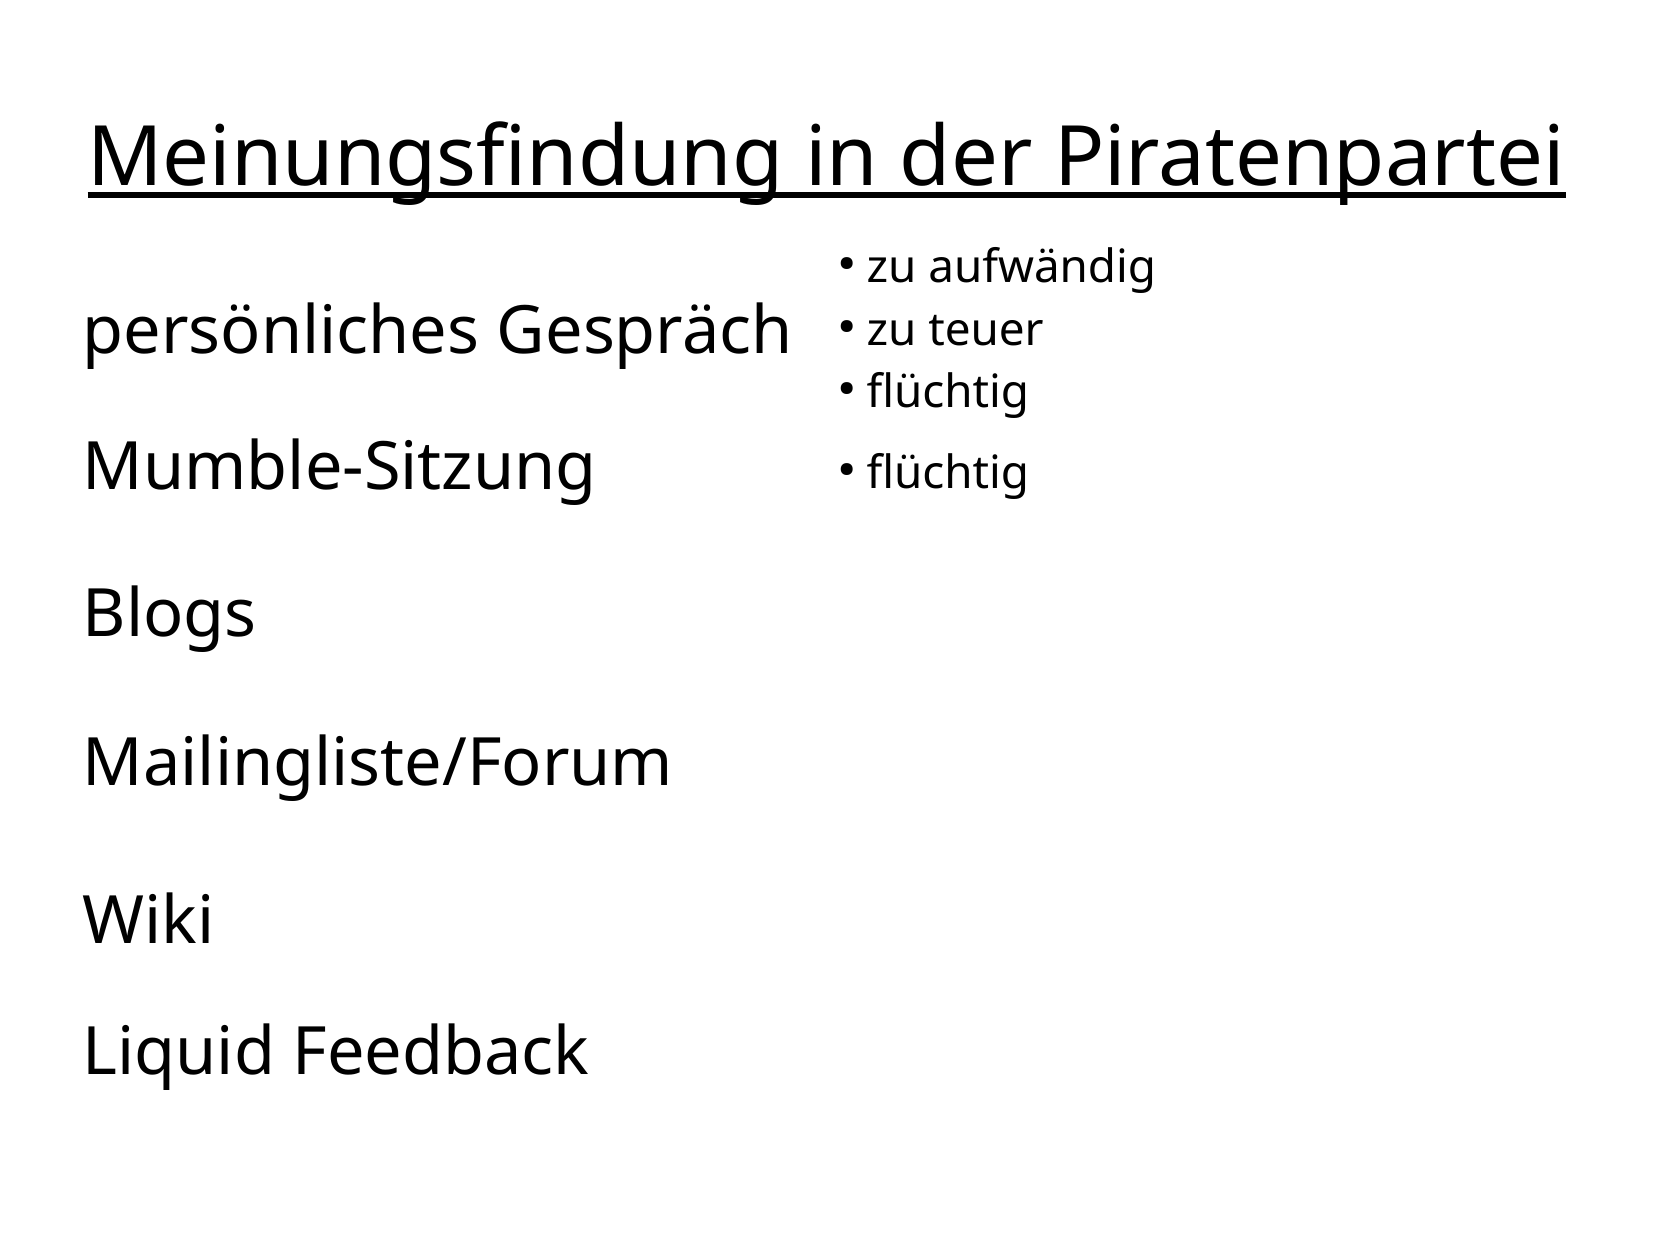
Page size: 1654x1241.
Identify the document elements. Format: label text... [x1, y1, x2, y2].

text_box Mailingliste/Forum [82, 715, 804, 804]
text_box Liquid Feedback [82, 998, 804, 1099]
text_box flüchtig [838, 426, 1560, 515]
text_box Wiki [82, 874, 804, 962]
text_box Blogs [82, 566, 804, 655]
title Meinungsfindung in der Piratenpartei [82, 49, 1571, 257]
subtitle Mumble-Sitzung [82, 420, 804, 508]
text_box persönliches Gespräch [82, 283, 804, 372]
text_box zu aufwändig zu teuer flüchtig [838, 245, 1560, 409]
